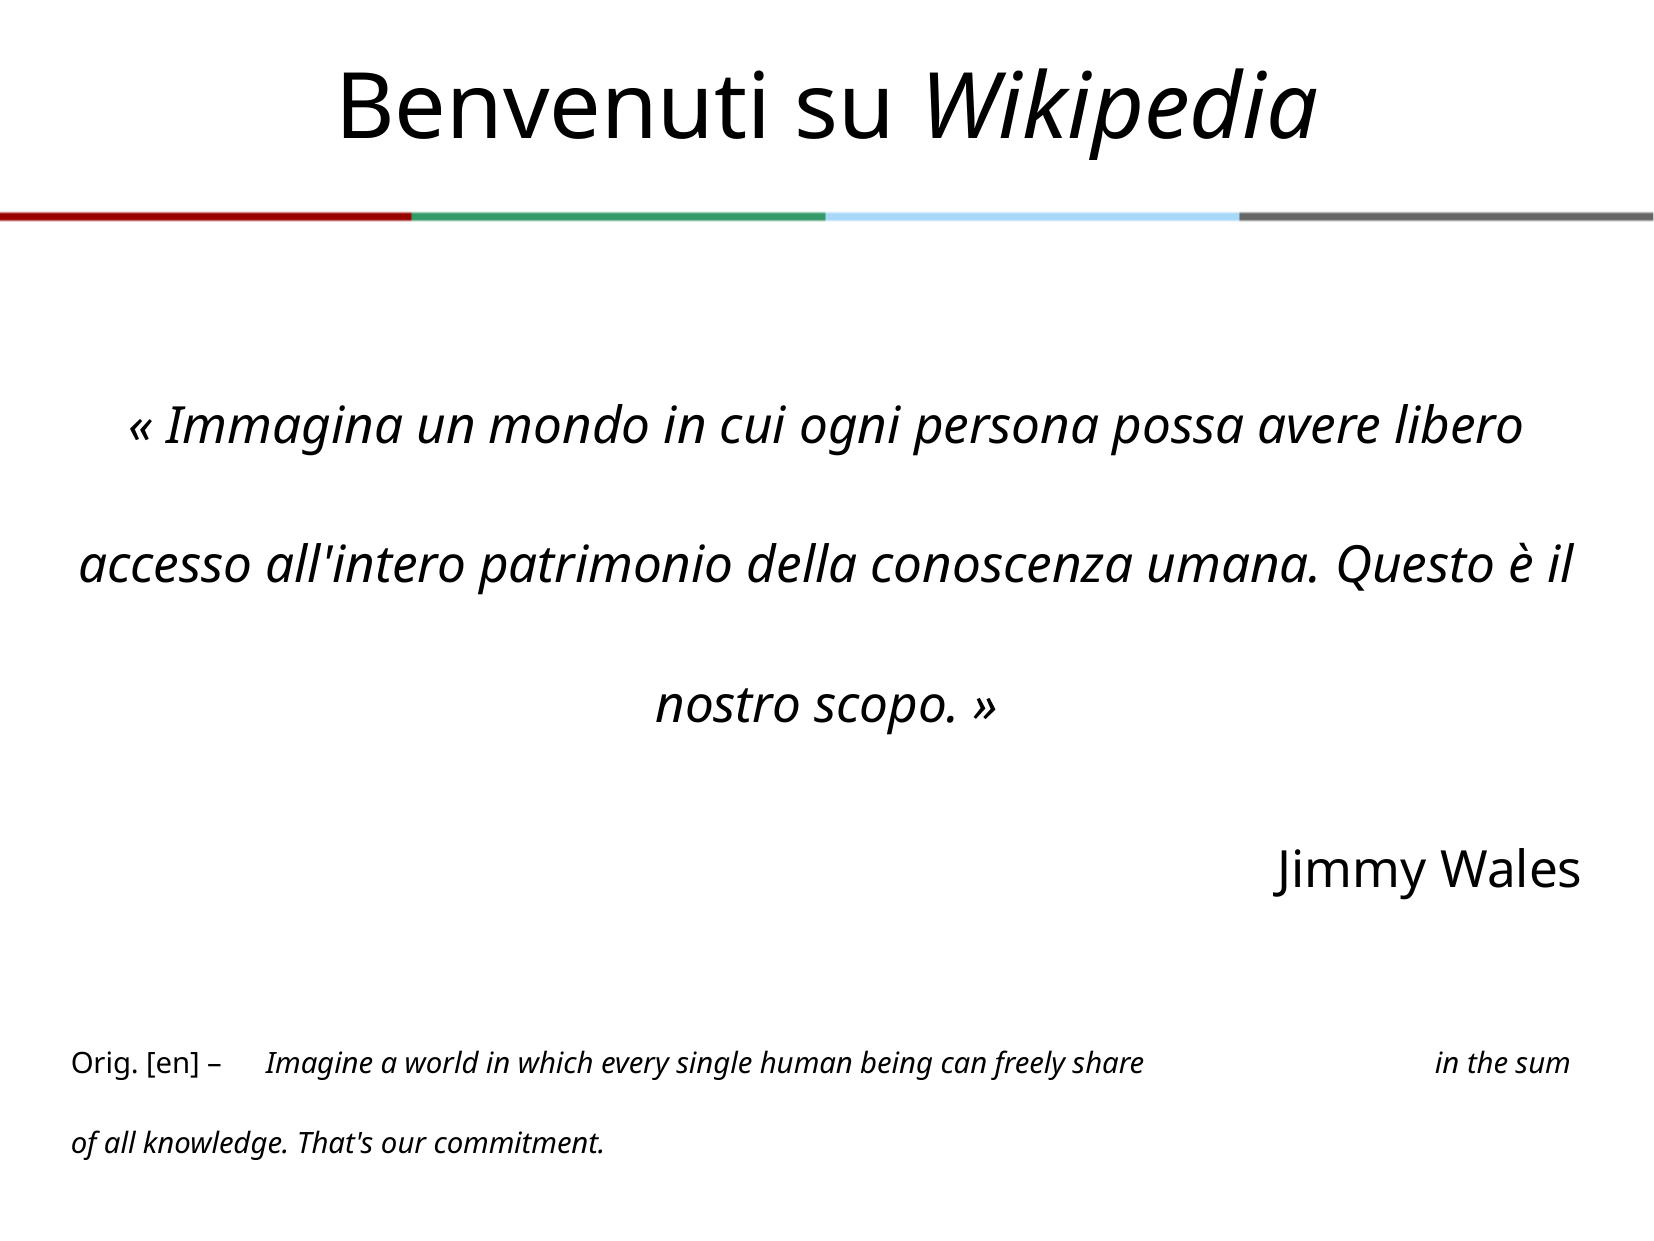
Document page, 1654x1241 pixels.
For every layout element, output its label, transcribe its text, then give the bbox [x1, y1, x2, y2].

list « Immagina un mondo in cui ogni persona possa avere libero accesso all'intero patrimonio della conoscenza umana. Questo è il nostro scopo. » Jimmy Wales Orig. [en] – Imagine a world in which every single human being can freely share in the sum of all knowledge. That's our commitment. [70, 318, 1583, 1170]
picture [0, 200, 1654, 235]
title Benvenuti su Wikipedia [82, 0, 1571, 200]
